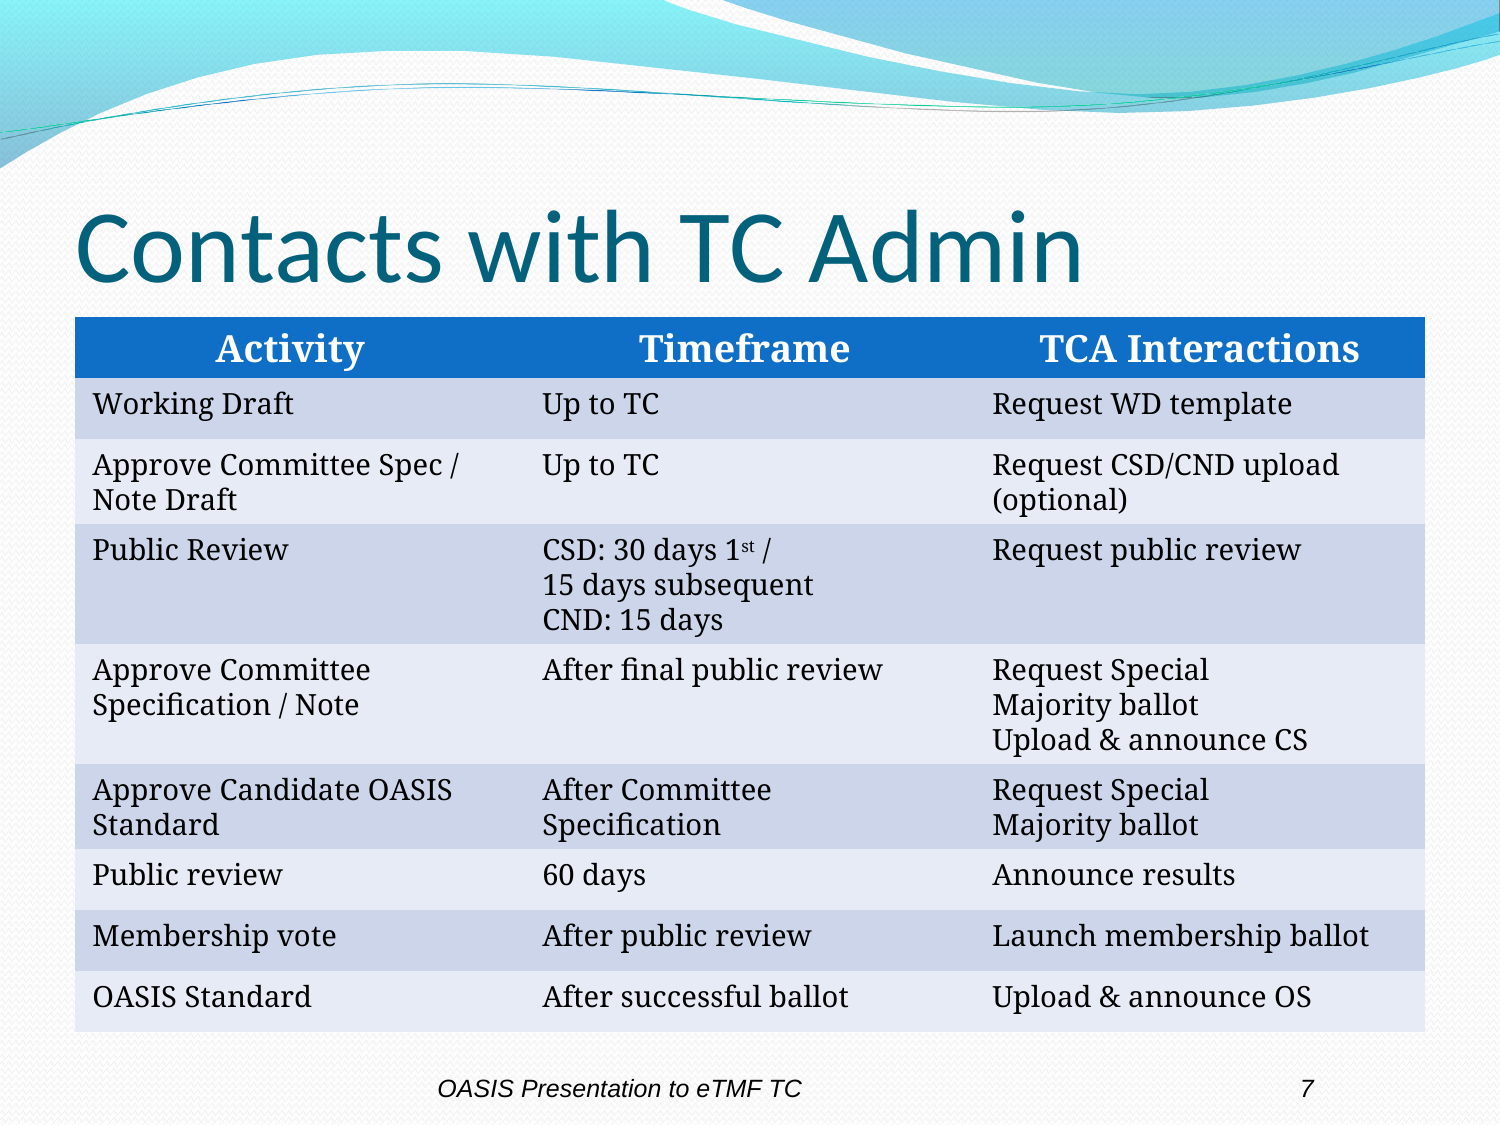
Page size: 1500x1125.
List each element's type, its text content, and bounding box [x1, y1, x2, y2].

table_cell Announce results [975, 849, 1425, 910]
picture [0, 0, 1500, 1125]
table_cell After Committee Specification [525, 764, 975, 849]
table_cell After public review [525, 910, 975, 971]
table_cell Public review [75, 849, 525, 910]
table_cell Membership vote [75, 910, 525, 971]
table_cell Request Special Majority ballot Upload & announce CS [975, 644, 1425, 764]
table_cell Approve Committee Specification / Note [75, 644, 525, 764]
table_cell After final public review [525, 644, 975, 764]
table_header Activity [75, 317, 525, 378]
table_cell Upload & announce OS [975, 971, 1425, 1032]
table_cell OASIS Standard [75, 971, 525, 1032]
table_header Timeframe [525, 317, 975, 378]
table_cell Up to TC [525, 378, 975, 439]
table_cell Request Special Majority ballot [975, 764, 1425, 849]
table_cell Request CSD/CND upload (optional) [975, 439, 1425, 524]
table_cell Request WD template [975, 378, 1425, 439]
table_cell CSD: 30 days 1st / 15 days subsequent CND: 15 days [525, 524, 975, 644]
table_cell Working Draft [75, 378, 525, 439]
table_cell 60 days [525, 849, 975, 910]
table_cell Approve Candidate OASIS Standard [75, 764, 525, 849]
table_cell Request public review [975, 524, 1425, 644]
table_cell After successful ballot [525, 971, 975, 1032]
table_cell Up to TC [525, 439, 975, 524]
table_header TCA Interactions [975, 317, 1425, 378]
table_cell Public Review [75, 524, 525, 644]
title Contacts with TC Admin [75, 115, 1426, 304]
table_cell Launch membership ballot [975, 910, 1425, 971]
table_cell Approve Committee Spec / Note Draft [75, 439, 525, 524]
